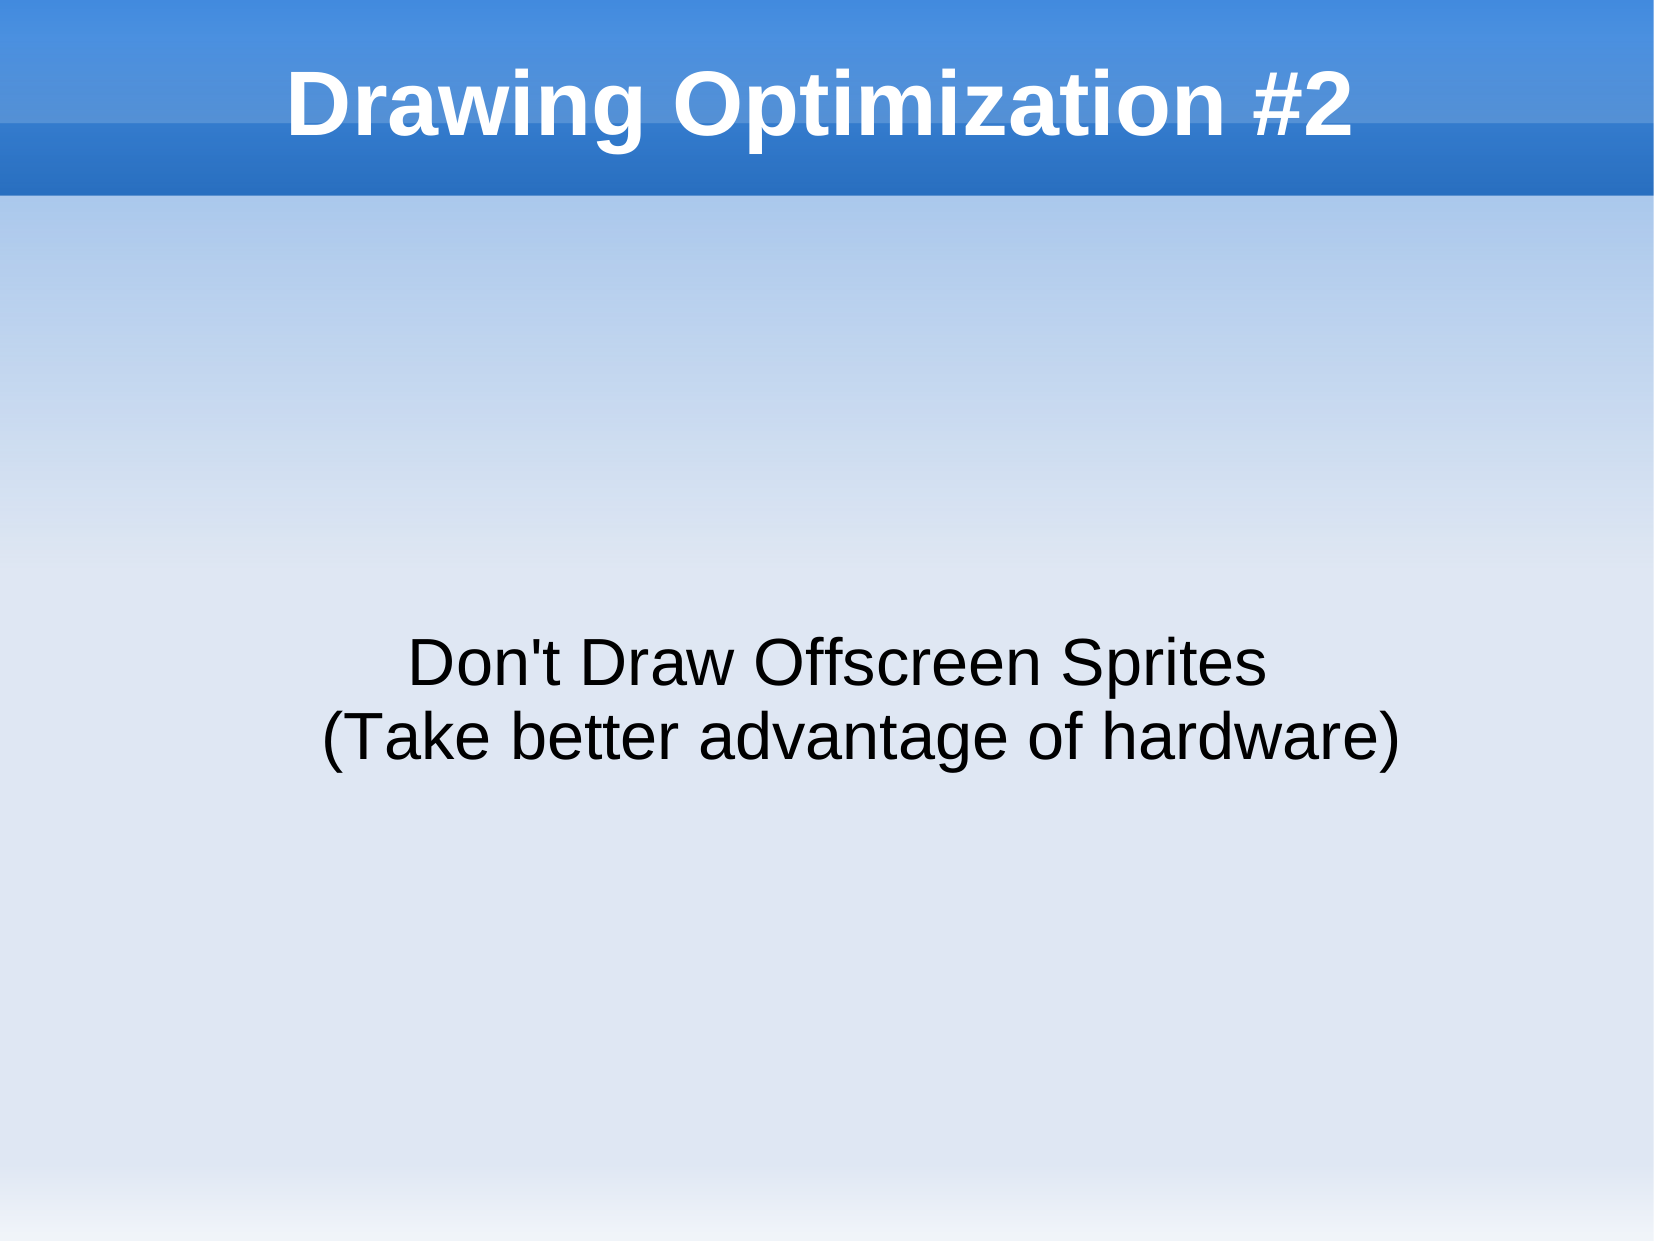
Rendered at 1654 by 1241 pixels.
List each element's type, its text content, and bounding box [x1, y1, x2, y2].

picture [0, 0, 1654, 1241]
text_box Don't Draw Offscreen Sprites (Take better advantage of hardware) [82, 290, 1571, 1109]
title Drawing Optimization #2 [76, 0, 1565, 208]
